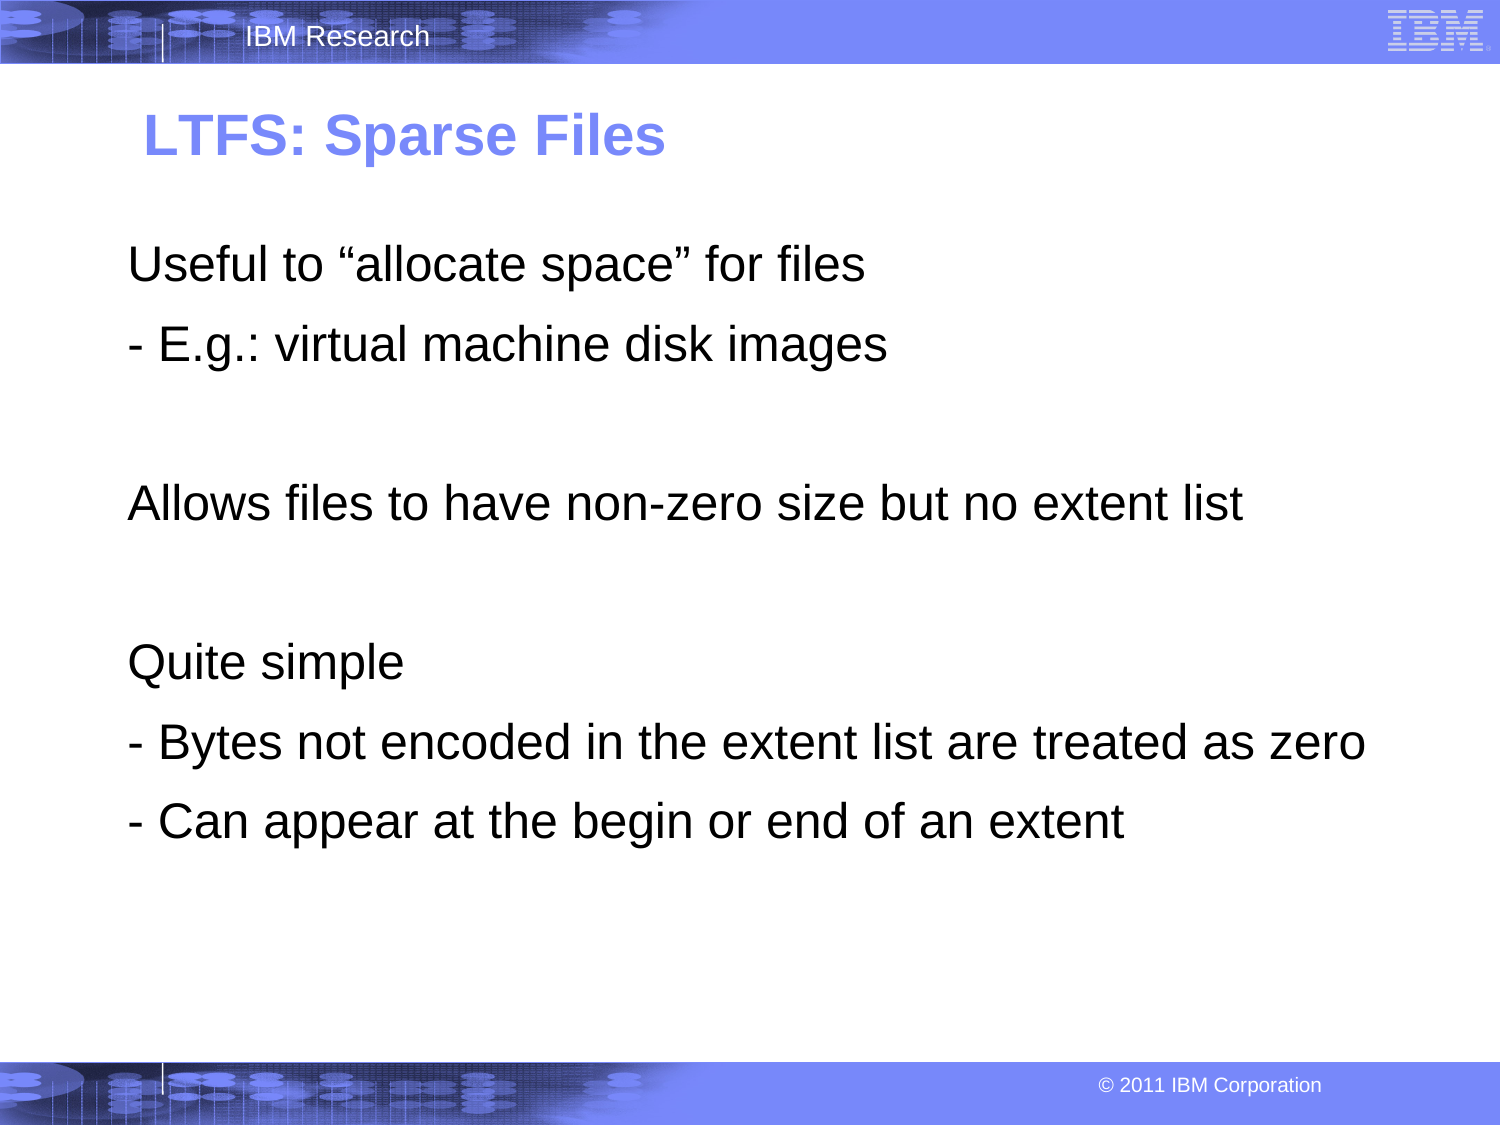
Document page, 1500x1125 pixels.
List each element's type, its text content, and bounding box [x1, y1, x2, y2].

list Useful to “allocate space” for files - E.g.: virtual machine disk images Allows files to have non-zero size but no extent list Quite simple - Bytes not encoded in the extent list are treated as zero - Can appear at the begin or end of an extent [112, 224, 1483, 1046]
picture [1, 1, 1500, 63]
title LTFS: Sparse Files [128, 87, 1480, 181]
picture [0, 1063, 1500, 1125]
